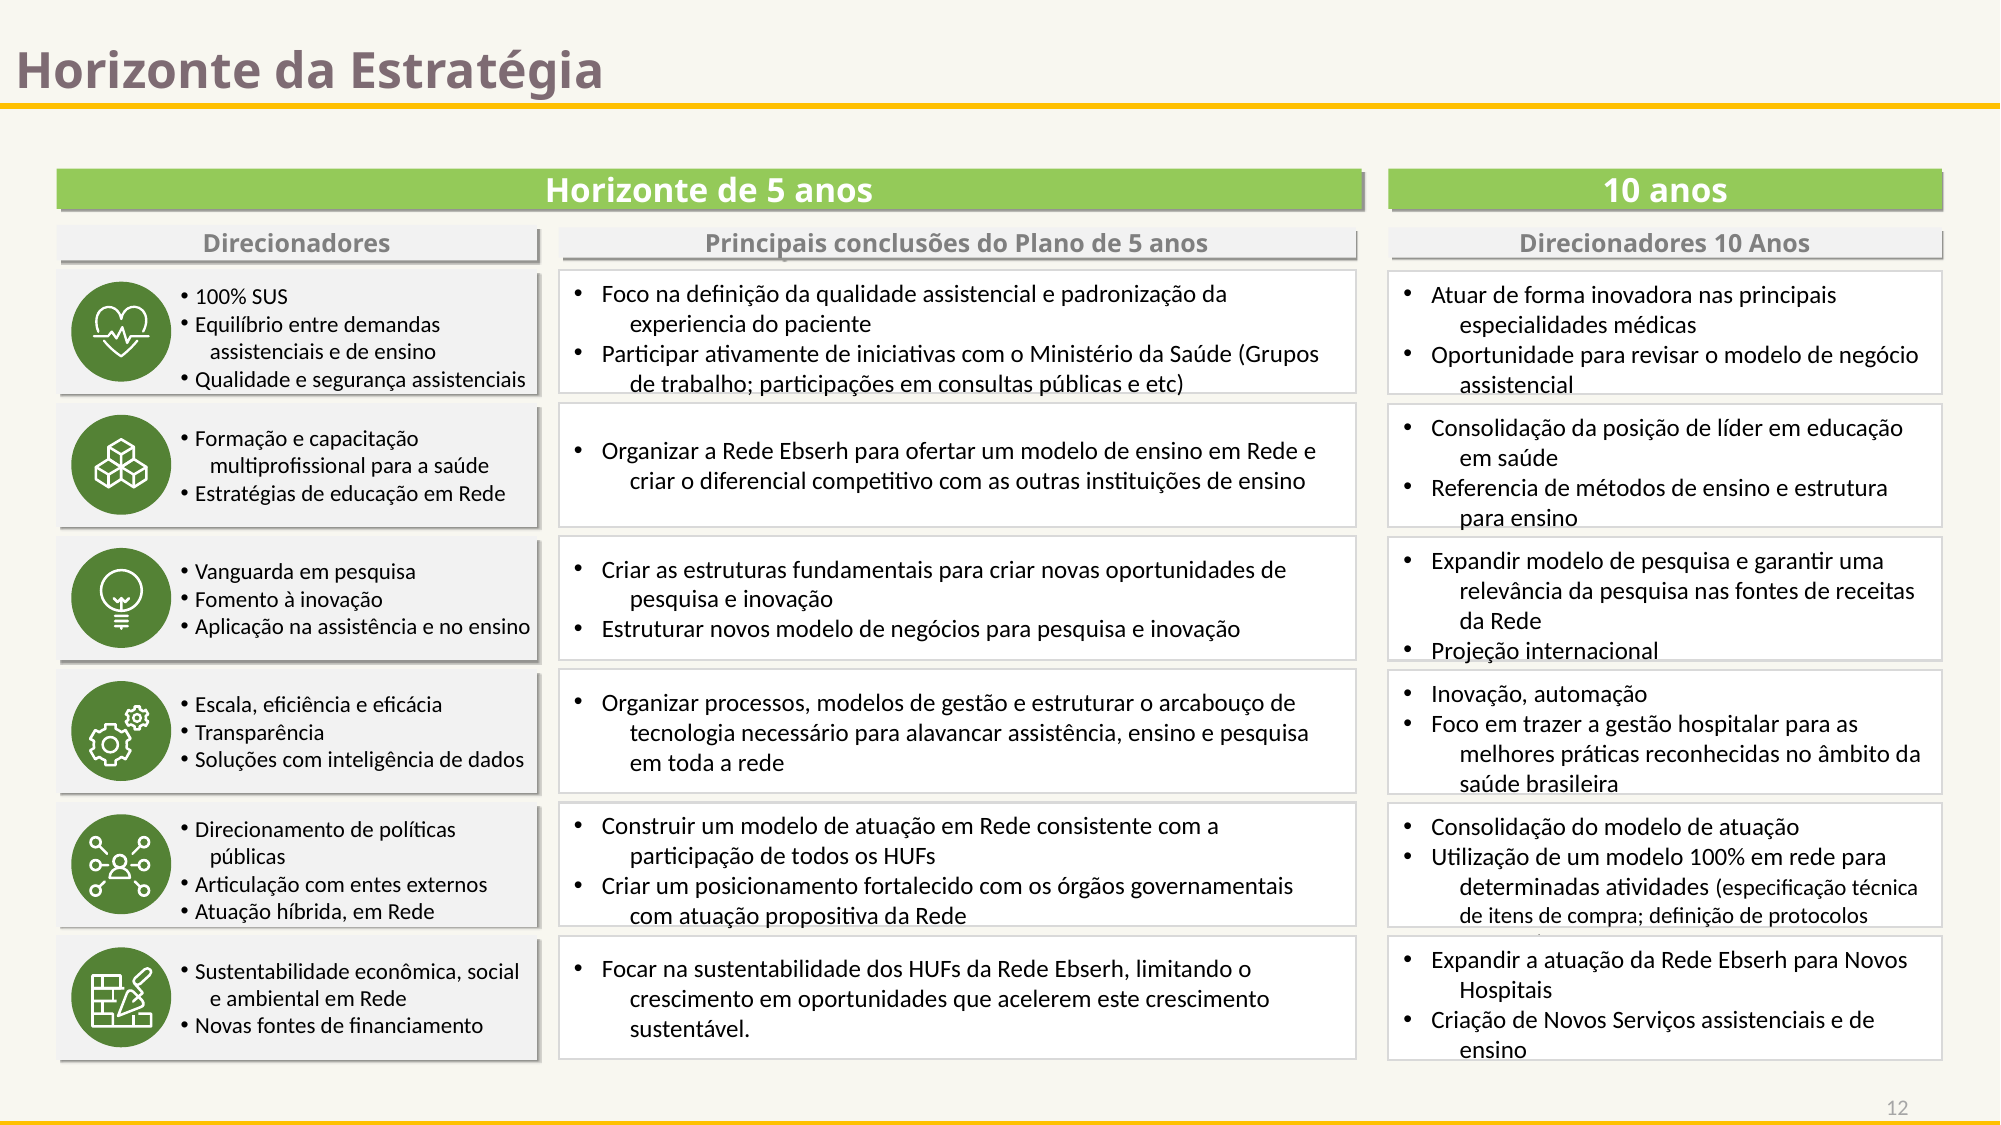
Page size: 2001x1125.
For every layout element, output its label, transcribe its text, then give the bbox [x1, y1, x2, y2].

text_box Consolidação da posição de líder em educação em saúde Referencia de métodos de ensino e estrutura para ensino [1388, 404, 1942, 527]
text_box Vanguarda em pesquisa Fomento à inovação Aplicação na assistência e no ensino [57, 536, 537, 660]
text_box [71, 547, 172, 648]
text_box Construir um modelo de atuação em Rede consistente com a participação de todos os HUFs Criar um posicionamento fortalecido com os órgãos governamentais com atuação propositiva da Rede [559, 803, 1356, 926]
text_box [71, 681, 172, 782]
text_box Direcionadores [56, 224, 537, 261]
text_box Expandir modelo de pesquisa e garantir uma relevância da pesquisa nas fontes de receitas da Rede Projeção internacional [1388, 537, 1942, 661]
text_box [0, 1121, 2000, 1125]
text_box Expandir a atuação da Rede Ebserh para Novos Hospitais Criação de Novos Serviços assistenciais e de ensino [1388, 936, 1942, 1060]
text_box [71, 814, 172, 915]
text_box Foco na definição da qualidade assistencial e padronização da experiencia do paciente Participar ativamente de iniciativas com o Ministério da Saúde (Grupos de trabalho; participações em consultas públicas e etc) [559, 270, 1356, 393]
text_box [0, 103, 2000, 109]
picture [90, 965, 154, 1030]
text_box Direcionamento de políticas públicas Articulação com entes externos Atuação híbrida, em Rede [57, 803, 537, 926]
text_box [1870, 1086, 1998, 1118]
text_box Inovação, automação Foco em trazer a gestão hospitalar para as melhores práticas reconhecidas no âmbito da saúde brasileira [1388, 670, 1942, 794]
text_box Organizar processos, modelos de gestão e estruturar o arcabouço de tecnologia necessário para alavancar assistência, ensino e pesquisa em toda a rede [559, 669, 1356, 793]
text_box Direcionadores 10 Anos [1388, 227, 1942, 258]
text_box [71, 414, 172, 515]
picture [89, 567, 154, 632]
picture [87, 834, 152, 899]
text_box Consolidação do modelo de atuação Utilização de um modelo 100% em rede para determinadas atividades (especificação técnica de itens de compra; definição de protocolos médicos) [1388, 803, 1942, 927]
text_box Sustentabilidade econômica, social e ambiental em Rede Novas fontes de financiamento [57, 936, 537, 1059]
picture [87, 703, 152, 768]
text_box Atuar de forma inovadora nas principais especialidades médicas Oportunidade para revisar o modelo de negócio assistencial [1388, 271, 1942, 394]
text_box Criar as estruturas fundamentais para criar novas oportunidades de pesquisa e inovação Estruturar novos modelo de negócios para pesquisa e inovação [559, 536, 1356, 660]
picture [91, 303, 152, 361]
text_box Escala, eficiência e eficácia Transparência Soluções com inteligência de dados [57, 669, 537, 793]
text_box Principais conclusões do Plano de 5 anos [558, 227, 1356, 258]
text_box Horizonte de 5 anos [56, 168, 1362, 209]
text_box Organizar a Rede Ebserh para ofertar um modelo de ensino em Rede e criar o diferencial competitivo com as outras instituições de ensino [559, 403, 1356, 527]
text_box 10 anos [1388, 168, 1942, 209]
text_box Horizonte da Estratégia [0, 0, 1291, 103]
text_box [71, 281, 172, 382]
text_box 100% SUS Equilíbrio entre demandas assistenciais e de ensino Qualidade e segurança assistenciais [57, 270, 537, 393]
text_box Formação e capacitação multiprofissional para a saúde Estratégias de educação em Rede [57, 403, 537, 527]
text_box Focar na sustentabilidade dos HUFs da Rede Ebserh, limitando o crescimento em oportunidades que acelerem este crescimento sustentável. [559, 936, 1356, 1059]
text_box [71, 947, 172, 1048]
picture [89, 431, 154, 495]
